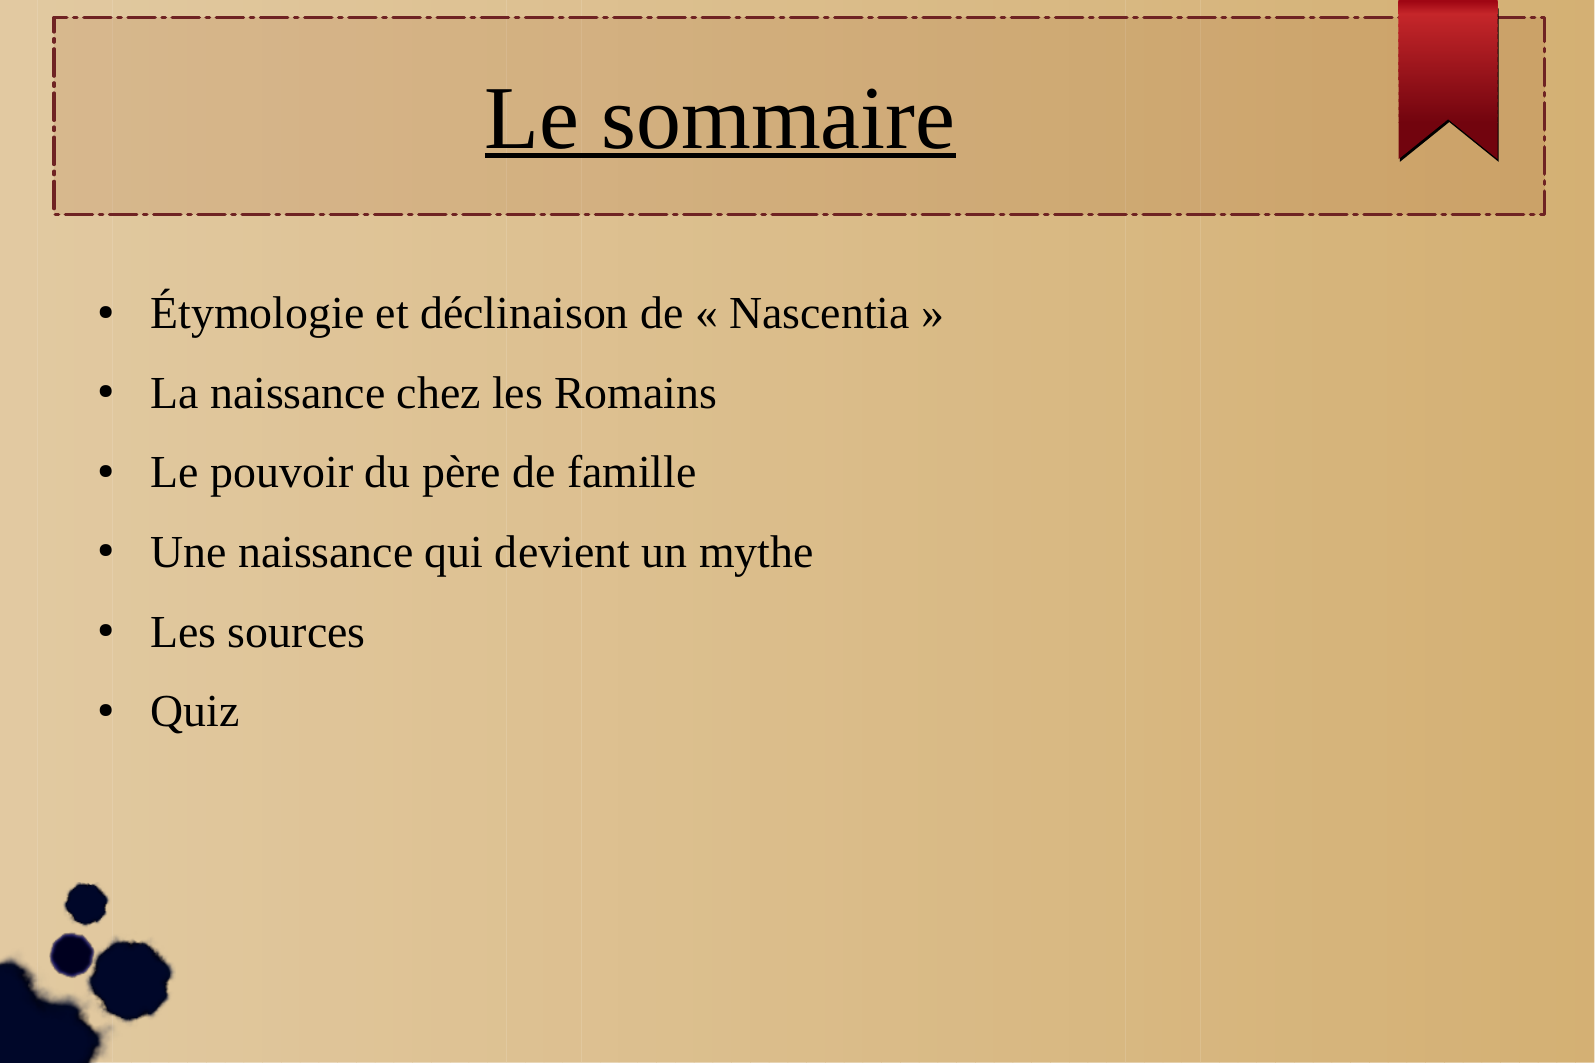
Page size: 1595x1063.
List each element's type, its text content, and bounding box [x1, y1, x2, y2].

list Étymologie et déclinaison de « Nascentia » La naissance chez les Romains Le pouvoir du père de famille Une naissance qui devient un mythe Les sources Quiz [79, 287, 1515, 941]
title Le sommaire [79, 40, 1361, 196]
